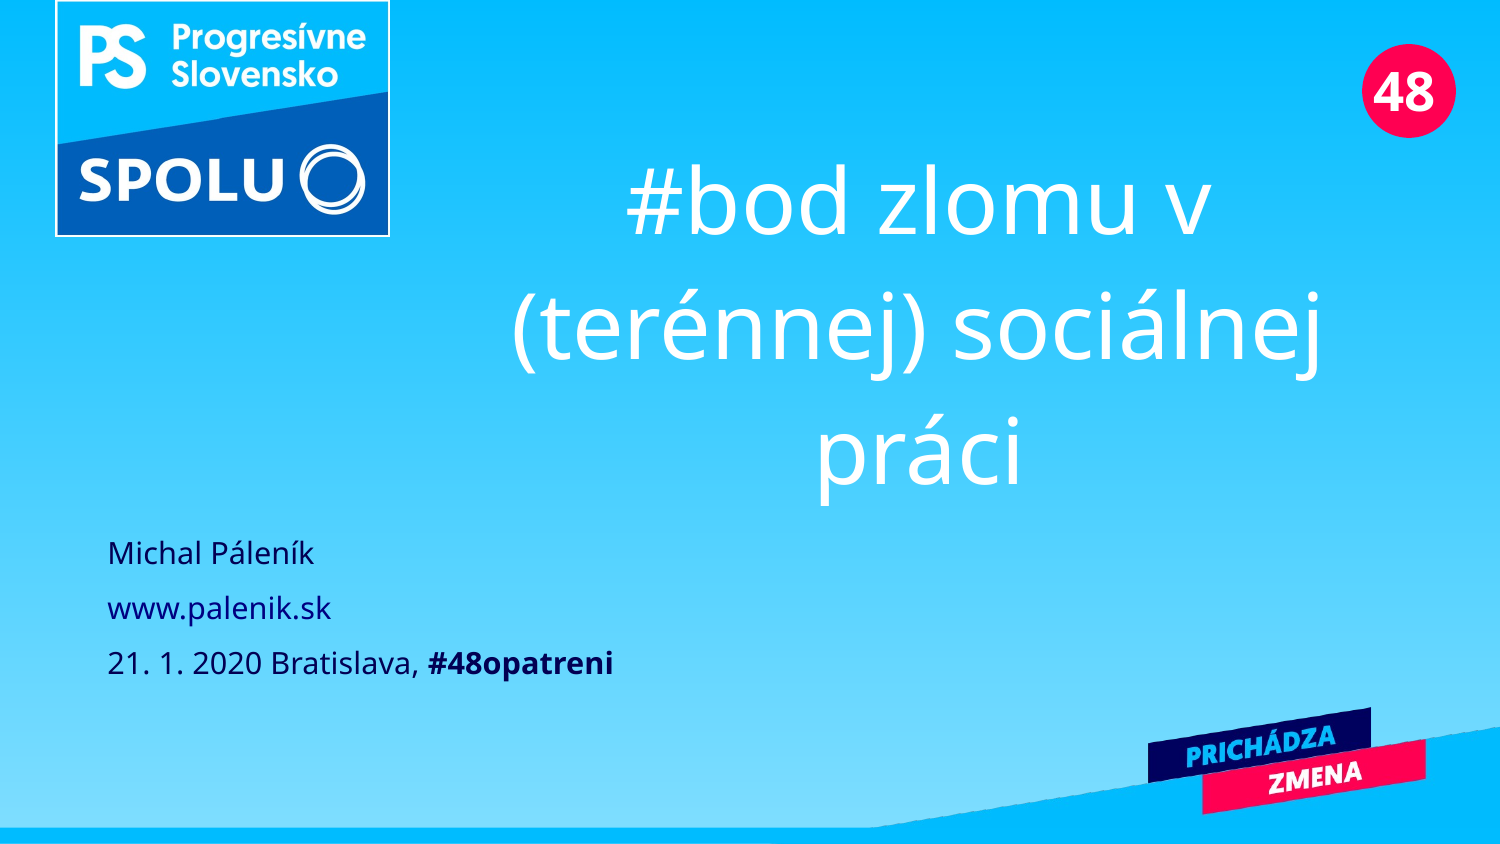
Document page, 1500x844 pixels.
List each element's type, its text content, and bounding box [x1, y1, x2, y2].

list Michal Páleník www.palenik.sk 21. 1. 2020 Bratislava, #48opatreni [75, 531, 1425, 687]
picture [769, 707, 1500, 827]
picture [55, 0, 390, 237]
picture [1358, 45, 1460, 142]
title #bod zlomu v (terénnej) sociálnej práci [460, 177, 1378, 472]
